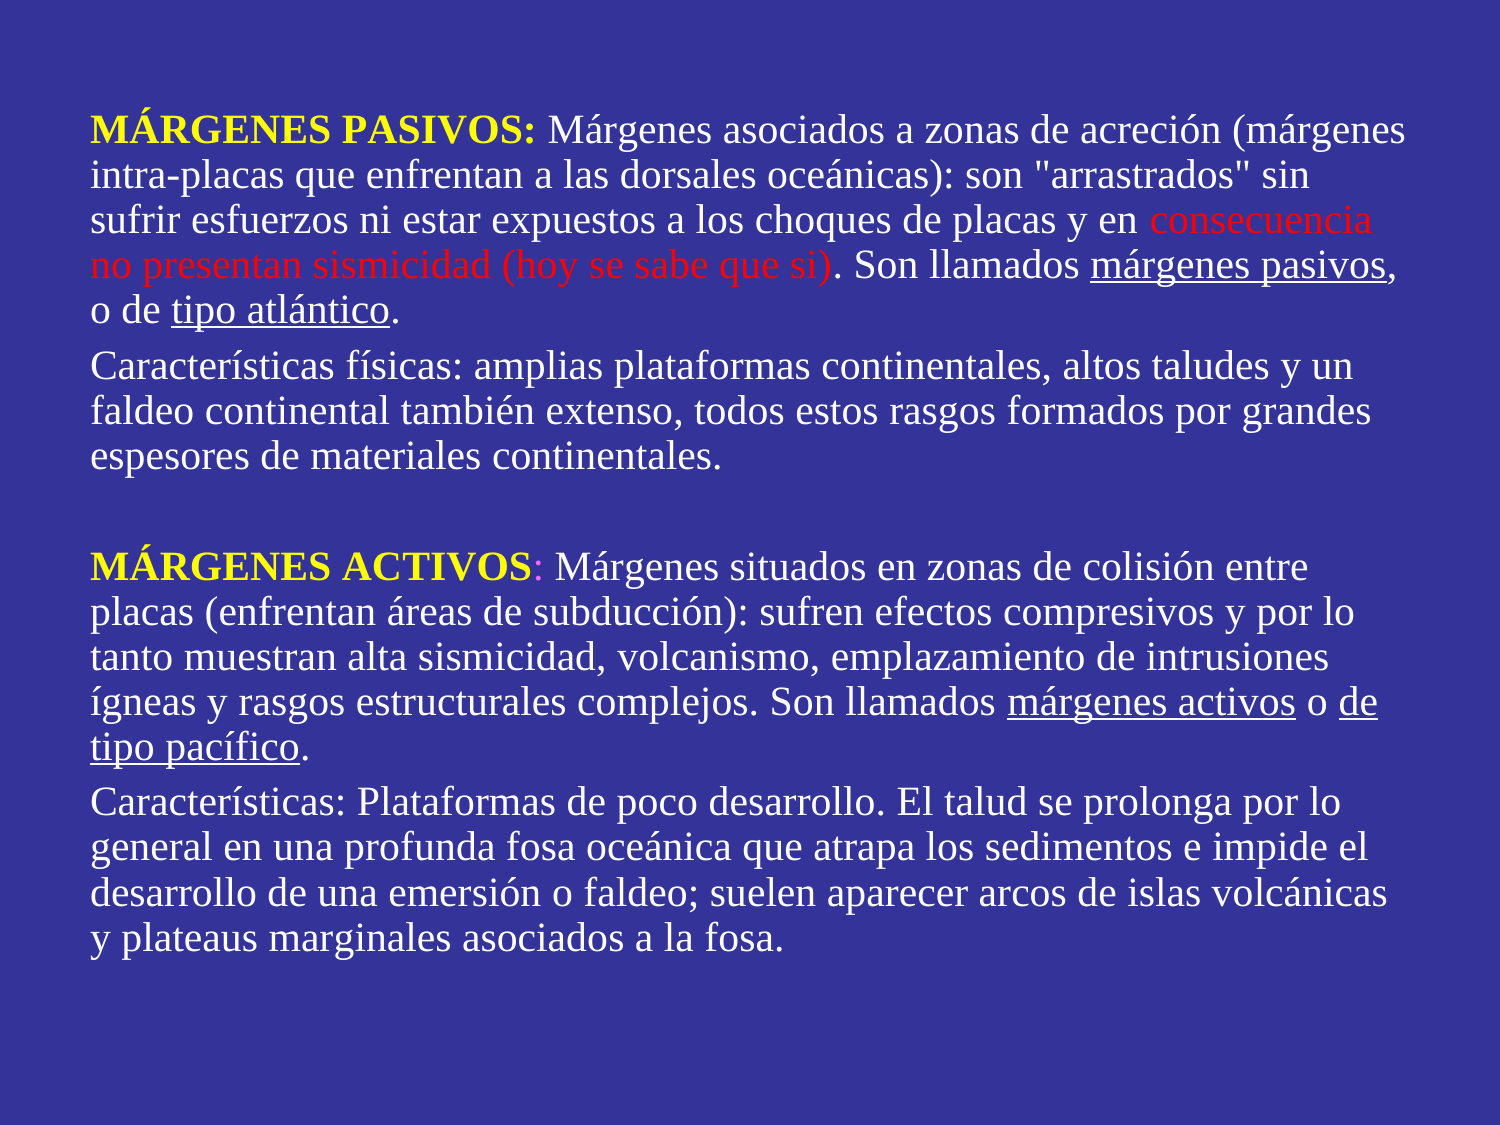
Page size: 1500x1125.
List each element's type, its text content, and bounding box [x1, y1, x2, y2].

list MÁRGENES PASIVOS: Márgenes asociados a zonas de acreción (márgenes intra-placas que enfrentan a las dorsales oceánicas): son "arrastrados" sin sufrir esfuerzos ni estar expuestos a los choques de placas y en consecuencia no presentan sismicidad (hoy se sabe que si). Son llamados márgenes pasivos, o de tipo atlántico. Características físicas: amplias plataformas continentales, altos taludes y un faldeo continental también extenso, todos estos rasgos formados por grandes espesores de materiales continentales. MÁRGENES ACTIVOS: Márgenes situados en zonas de colisión entre placas (enfrentan áreas de subducción): sufren efectos compresivos y por lo tanto muestran alta sismicidad, volcanismo, emplazamiento de intrusiones ígneas y rasgos estructurales complejos. Son llamados márgenes activos o de tipo pacífico. Características: Plataformas de poco desarrollo. El talud se prolonga por lo general en una profunda fosa oceánica que atrapa los sedimentos e impide el desarrollo de una emersión o faldeo; suelen aparecer arcos de islas volcánicas y plateaus marginales asociados a la fosa. [75, 99, 1426, 1063]
